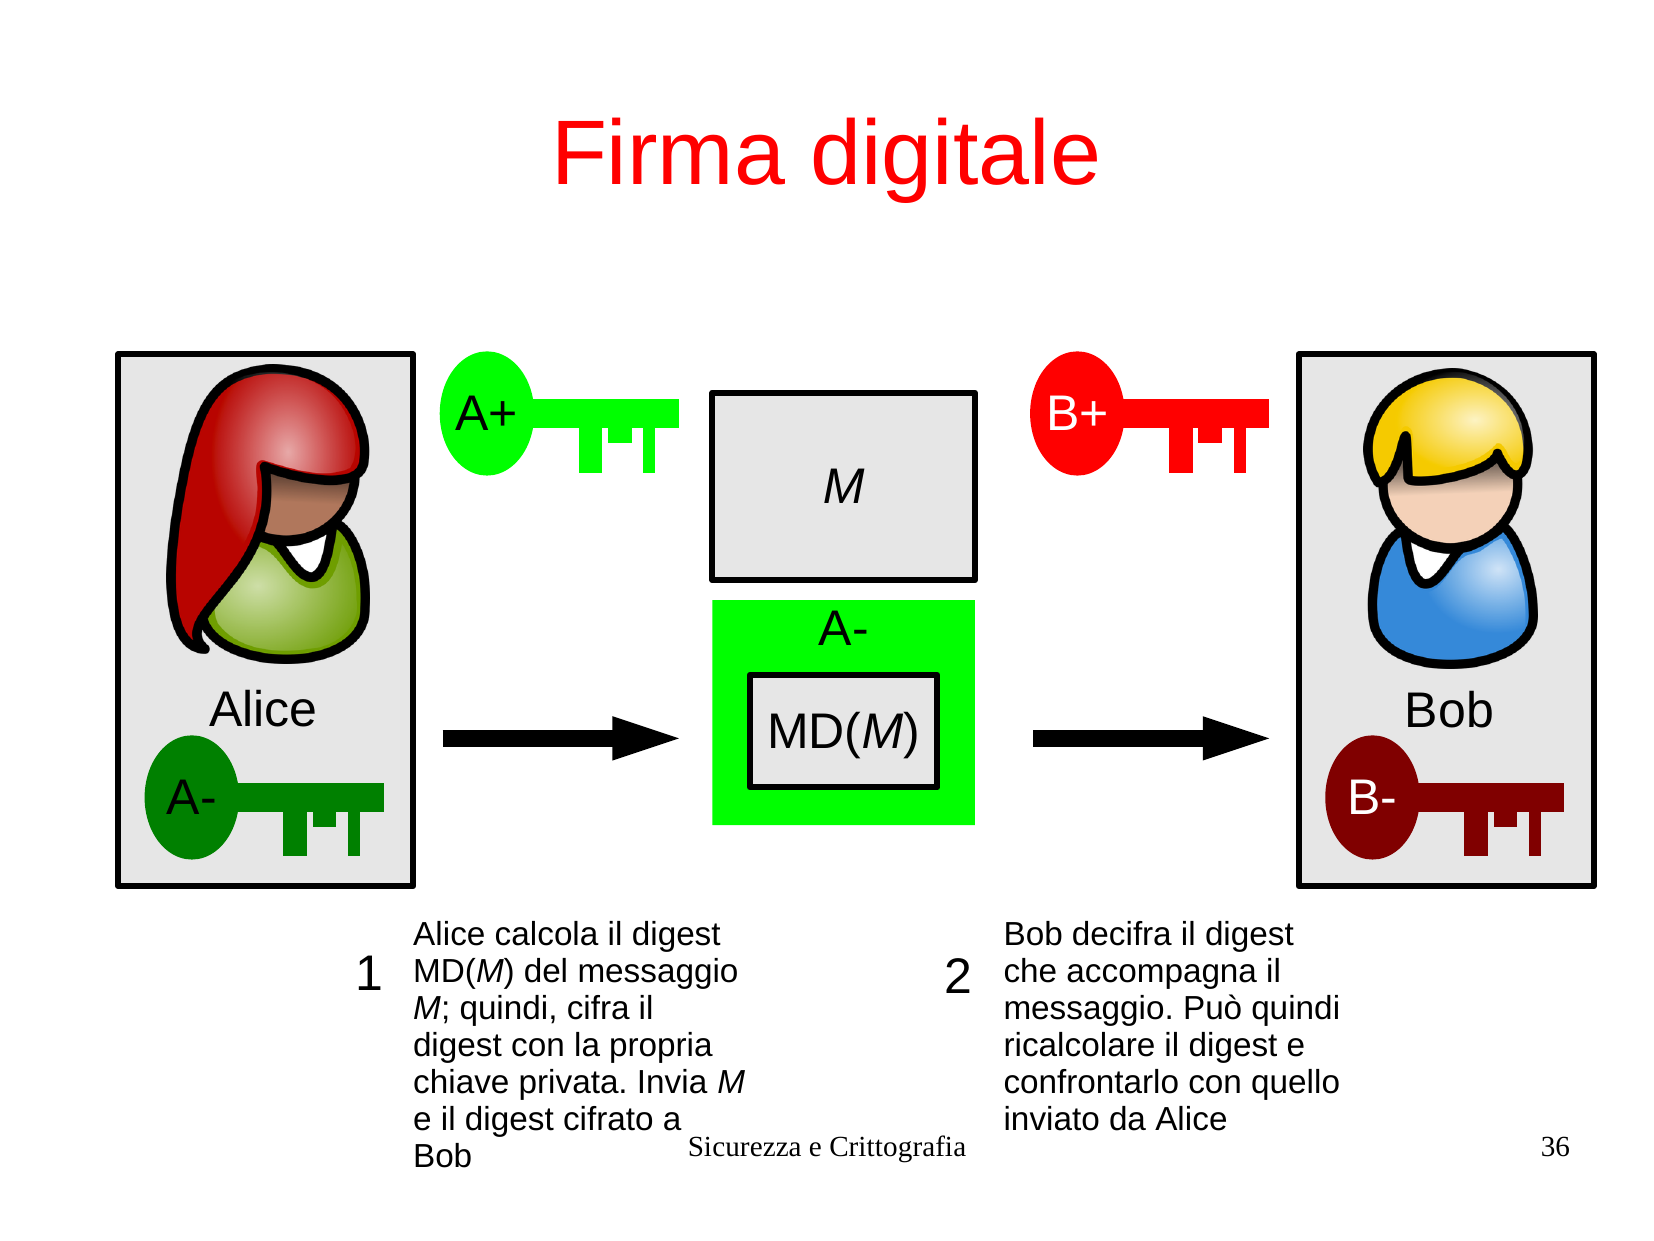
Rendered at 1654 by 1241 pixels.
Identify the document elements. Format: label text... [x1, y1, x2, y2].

text_box 2 [944, 947, 974, 1005]
text_box A+ [442, 354, 532, 473]
text_box Alice calcola il digest MD(M) del messaggio M; quindi, cifra il digest con la propria chiave privata. Invia M e il digest cifrato a Bob [413, 915, 751, 1141]
title Firma digitale [82, 49, 1571, 257]
text_box B- [1328, 738, 1417, 857]
picture [1363, 368, 1538, 670]
text_box [1298, 354, 1594, 887]
text_box A- [147, 738, 237, 857]
text_box A- [712, 600, 975, 826]
text_box Alice [209, 680, 318, 738]
text_box Bob decifra il digest che accompagna il messaggio. Può quindi ricalcolare il digest e confrontarlo con quello inviato da Alice [1003, 915, 1351, 1141]
text_box MD(M) [749, 674, 938, 788]
picture [166, 364, 370, 664]
text_box Bob [1405, 682, 1494, 739]
text_box 1 [355, 945, 384, 1002]
text_box B+ [1033, 354, 1122, 473]
text_box M [712, 392, 975, 581]
text_box [118, 354, 414, 887]
